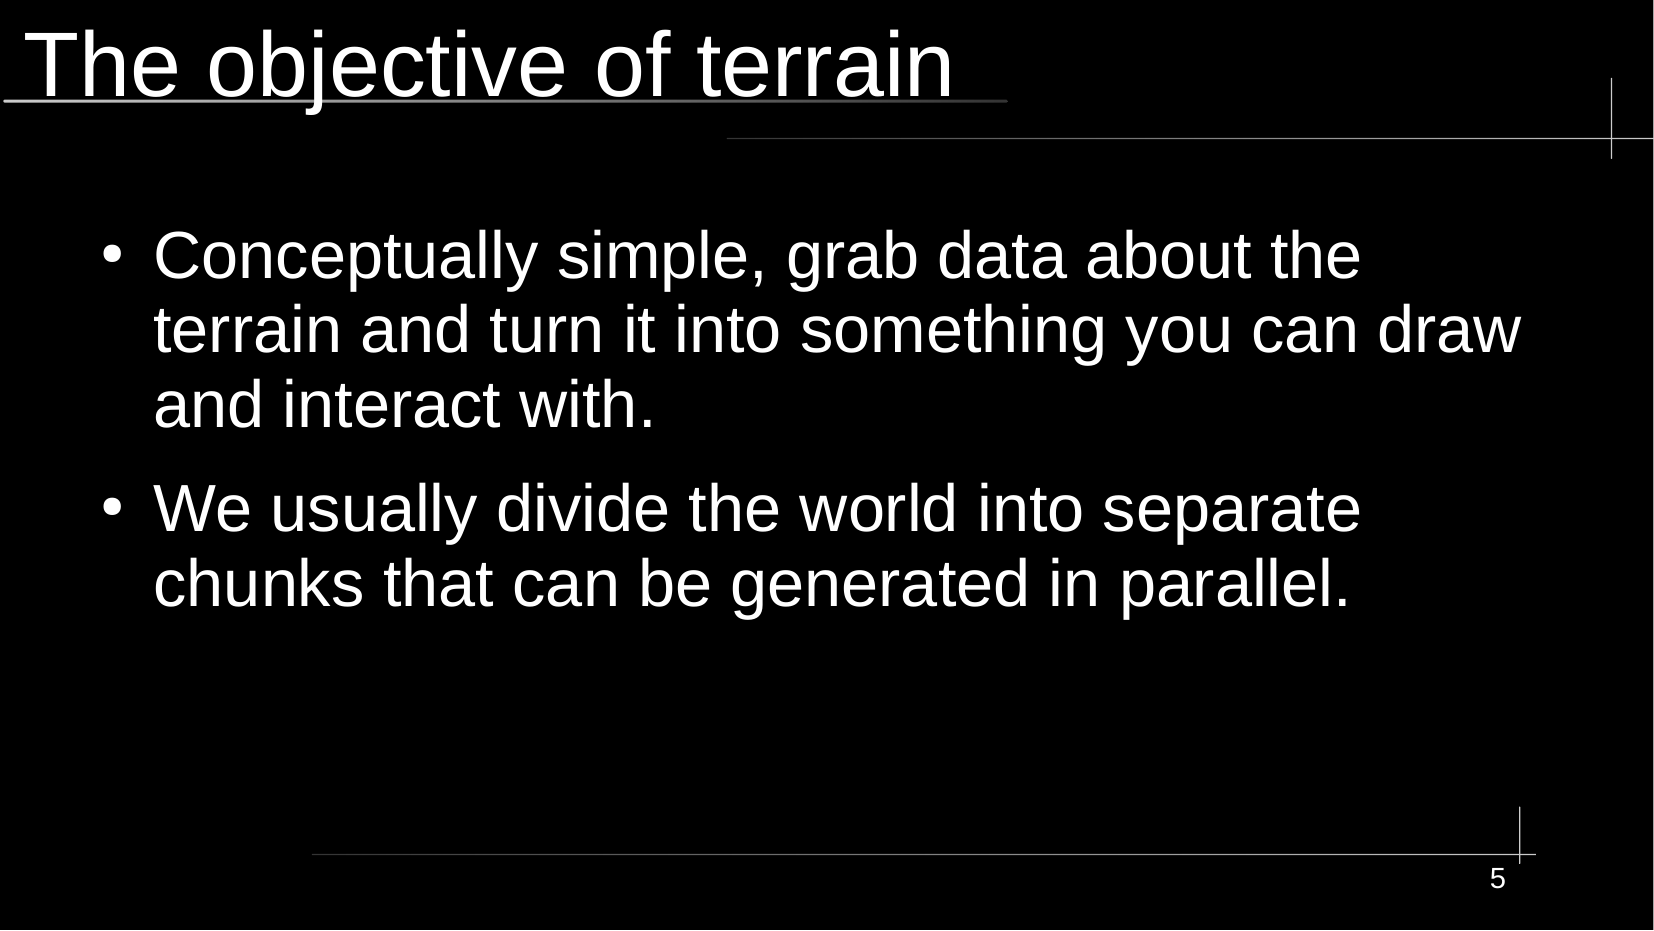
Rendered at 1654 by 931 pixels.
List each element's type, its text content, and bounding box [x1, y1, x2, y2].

title The objective of terrain [23, 11, 1589, 119]
list Conceptually simple, grab data about the terrain and turn it into something you can draw and interact with. We usually divide the world into separate chunks that can be generated in parallel. [82, 217, 1571, 758]
